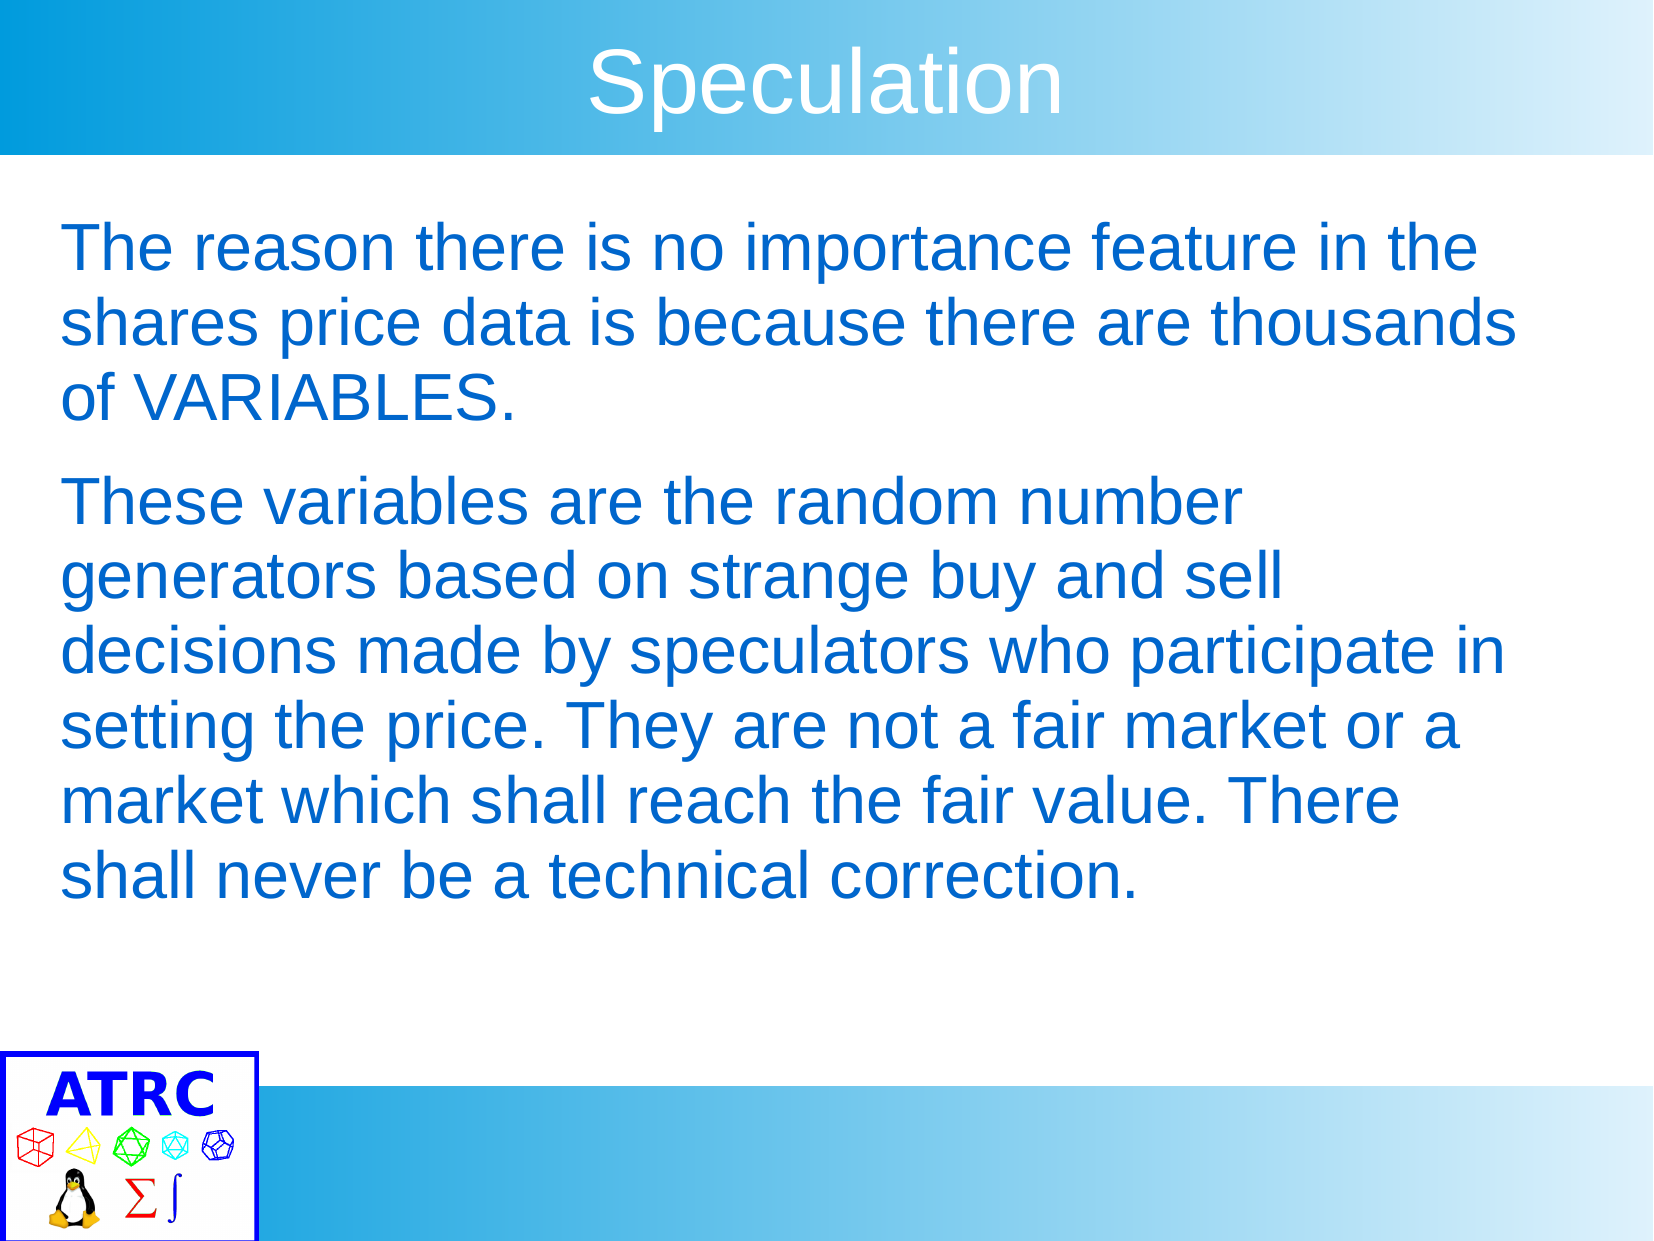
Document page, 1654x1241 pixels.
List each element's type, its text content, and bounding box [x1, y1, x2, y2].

picture [0, 1051, 259, 1241]
list The reason there is no importance feature in the shares price data is because there are thousands of VARIABLES. These variables are the random number generators based on strange buy and sell decisions made by speculators who participate in setting the price. They are not a fair market or a market which shall reach the fair value. There shall never be a technical correction. [60, 210, 1549, 930]
title Speculation [82, 30, 1571, 135]
